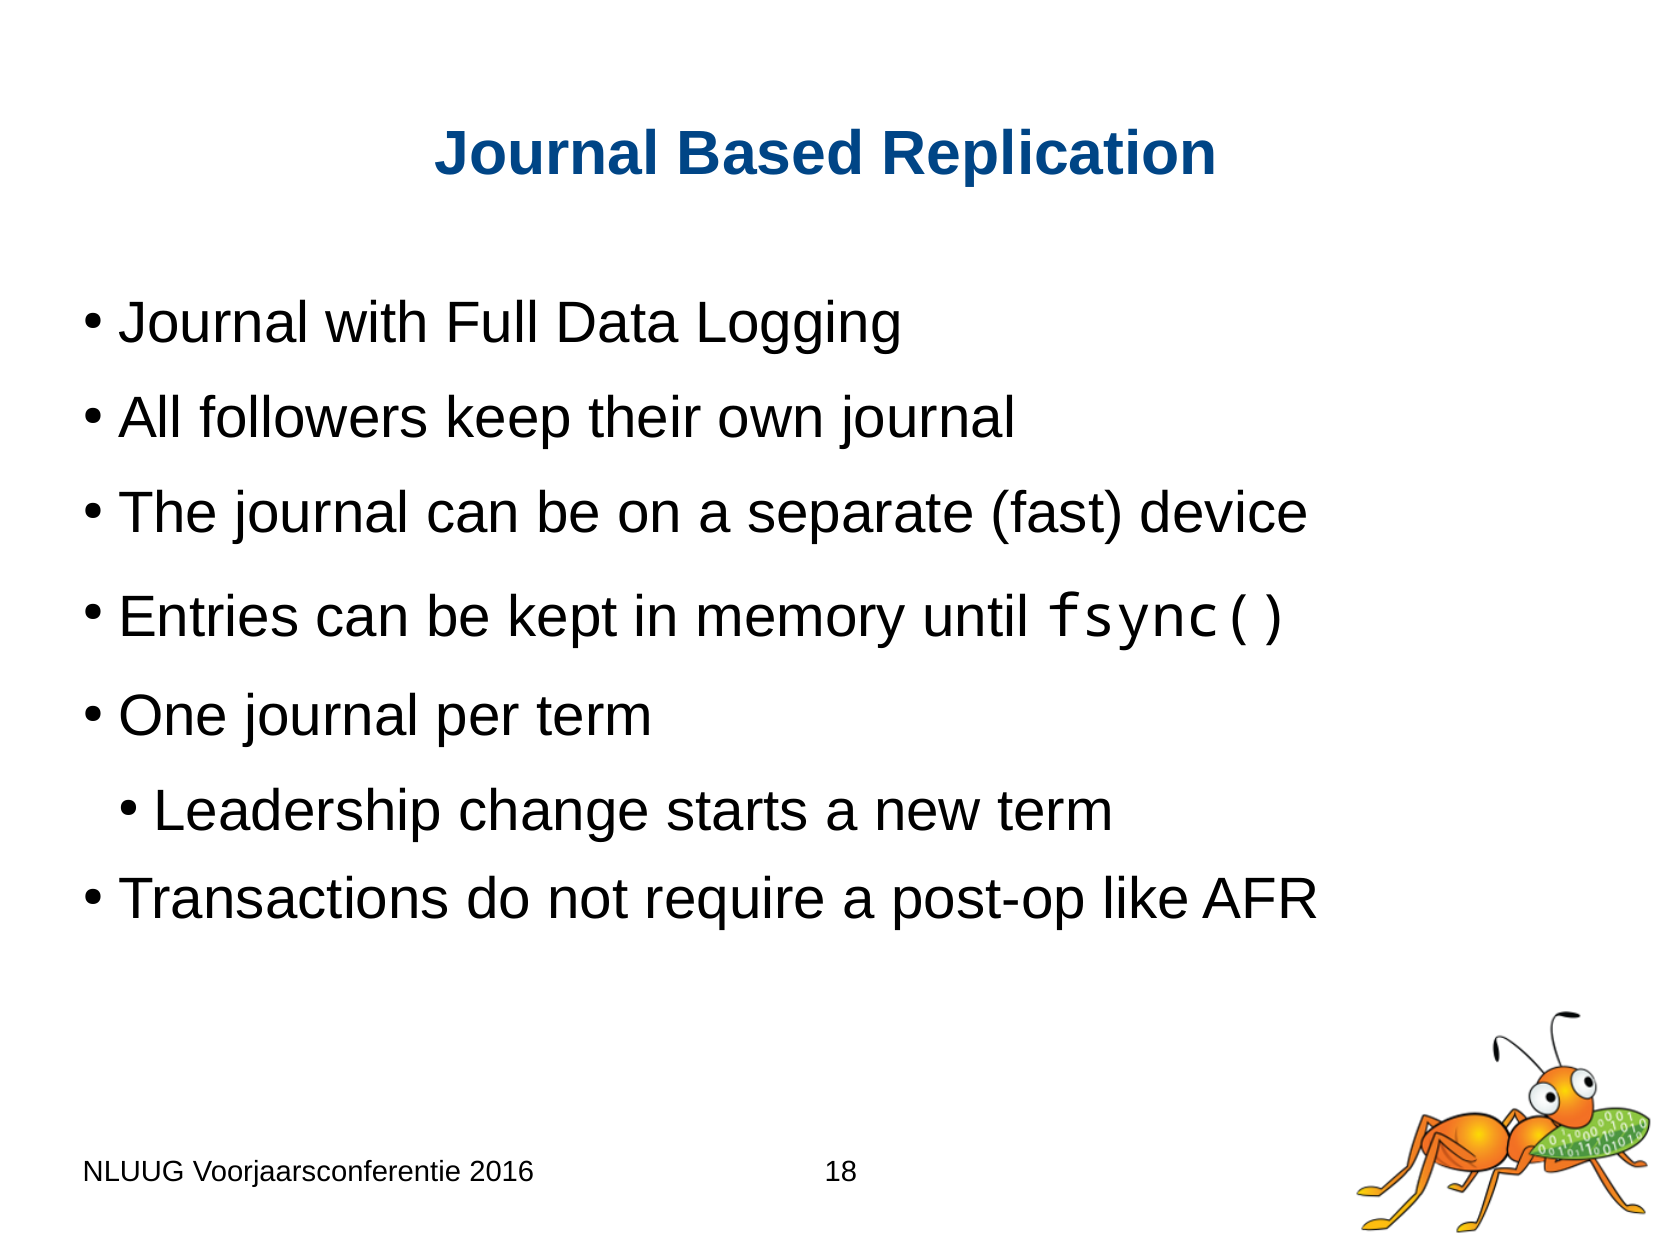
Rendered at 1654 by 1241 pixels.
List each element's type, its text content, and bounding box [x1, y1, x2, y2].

picture [1353, 1009, 1654, 1235]
title Journal Based Replication [82, 49, 1571, 257]
list Journal with Full Data Logging All followers keep their own journal The journal can be on a separate (fast) device Entries can be kept in memory until fsync() One journal per term Leadership change starts a new term Transactions do not require a post-op like AFR [82, 290, 1571, 1010]
